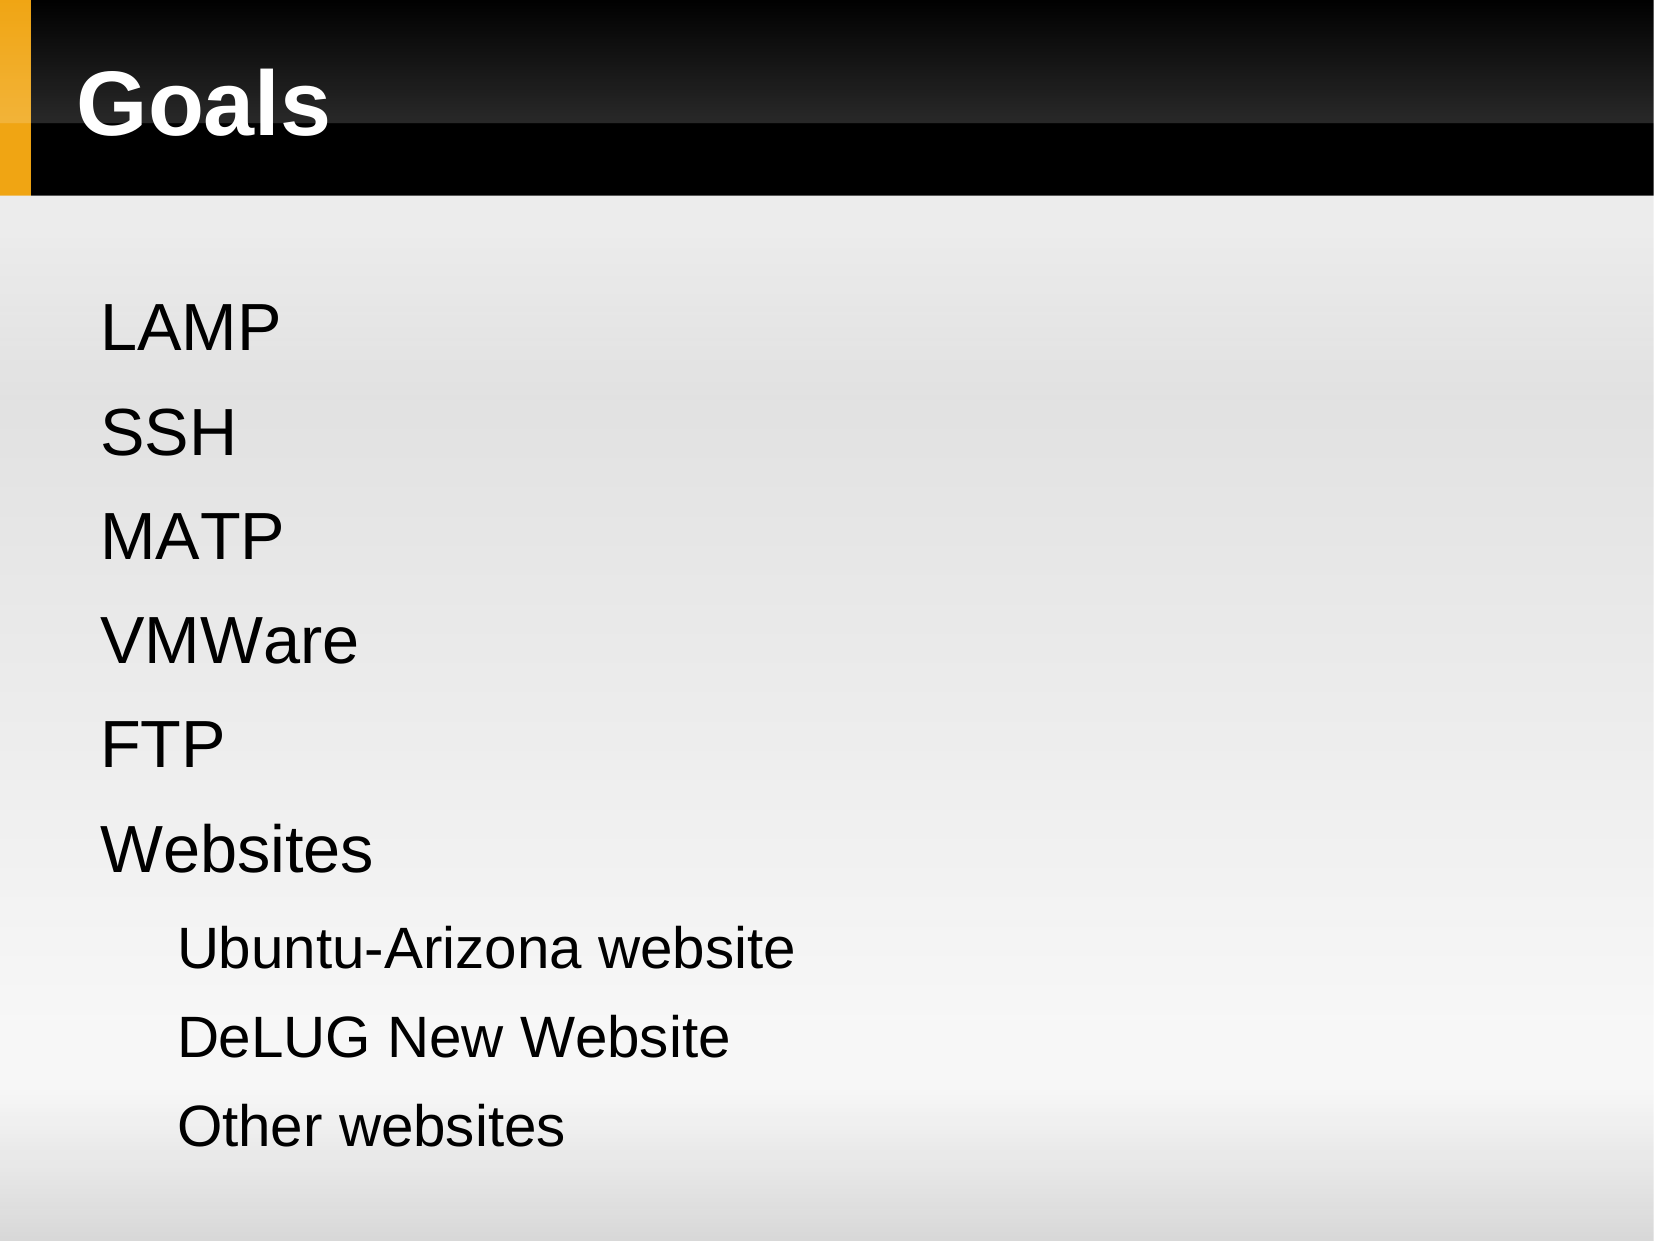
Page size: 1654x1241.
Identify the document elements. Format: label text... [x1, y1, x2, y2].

list LAMP SSH MATP VMWare FTP Websites Ubuntu-Arizona website DeLUG New Website Other websites [82, 290, 1571, 1185]
picture [0, 0, 1654, 1241]
title Goals [76, 7, 1565, 200]
